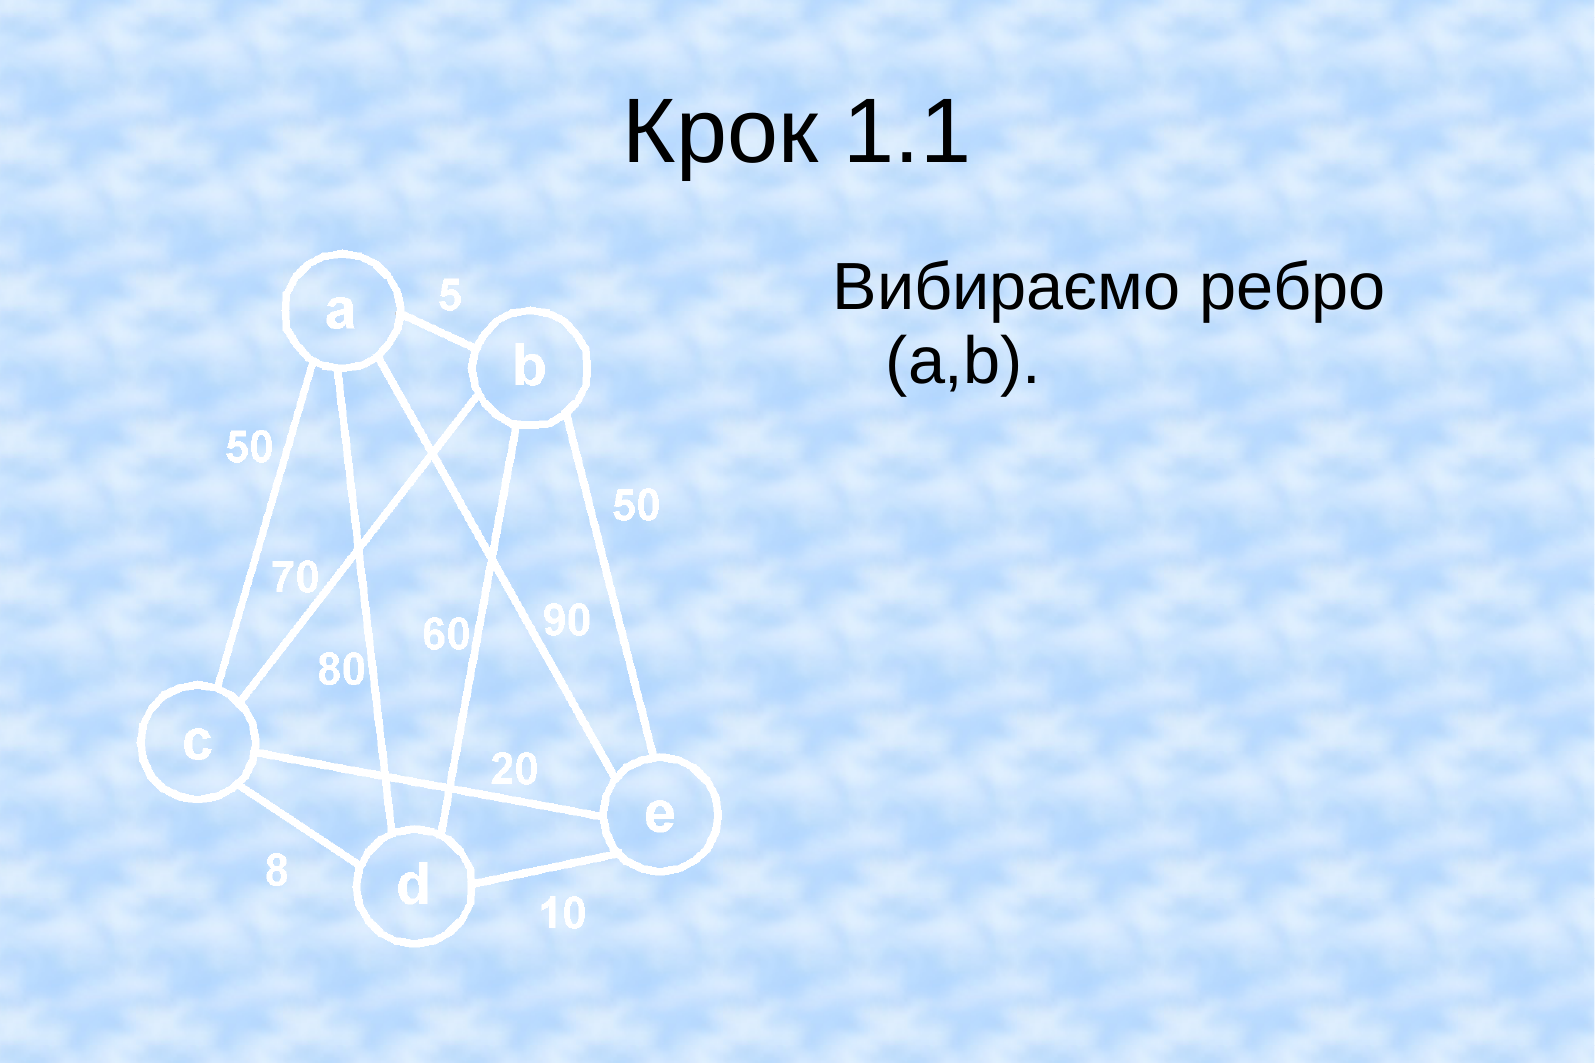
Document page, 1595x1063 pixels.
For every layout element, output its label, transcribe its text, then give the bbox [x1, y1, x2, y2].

title Крок 1.1 [79, 42, 1515, 220]
list [814, 248, 1516, 951]
picture [0, 0, 1595, 1063]
